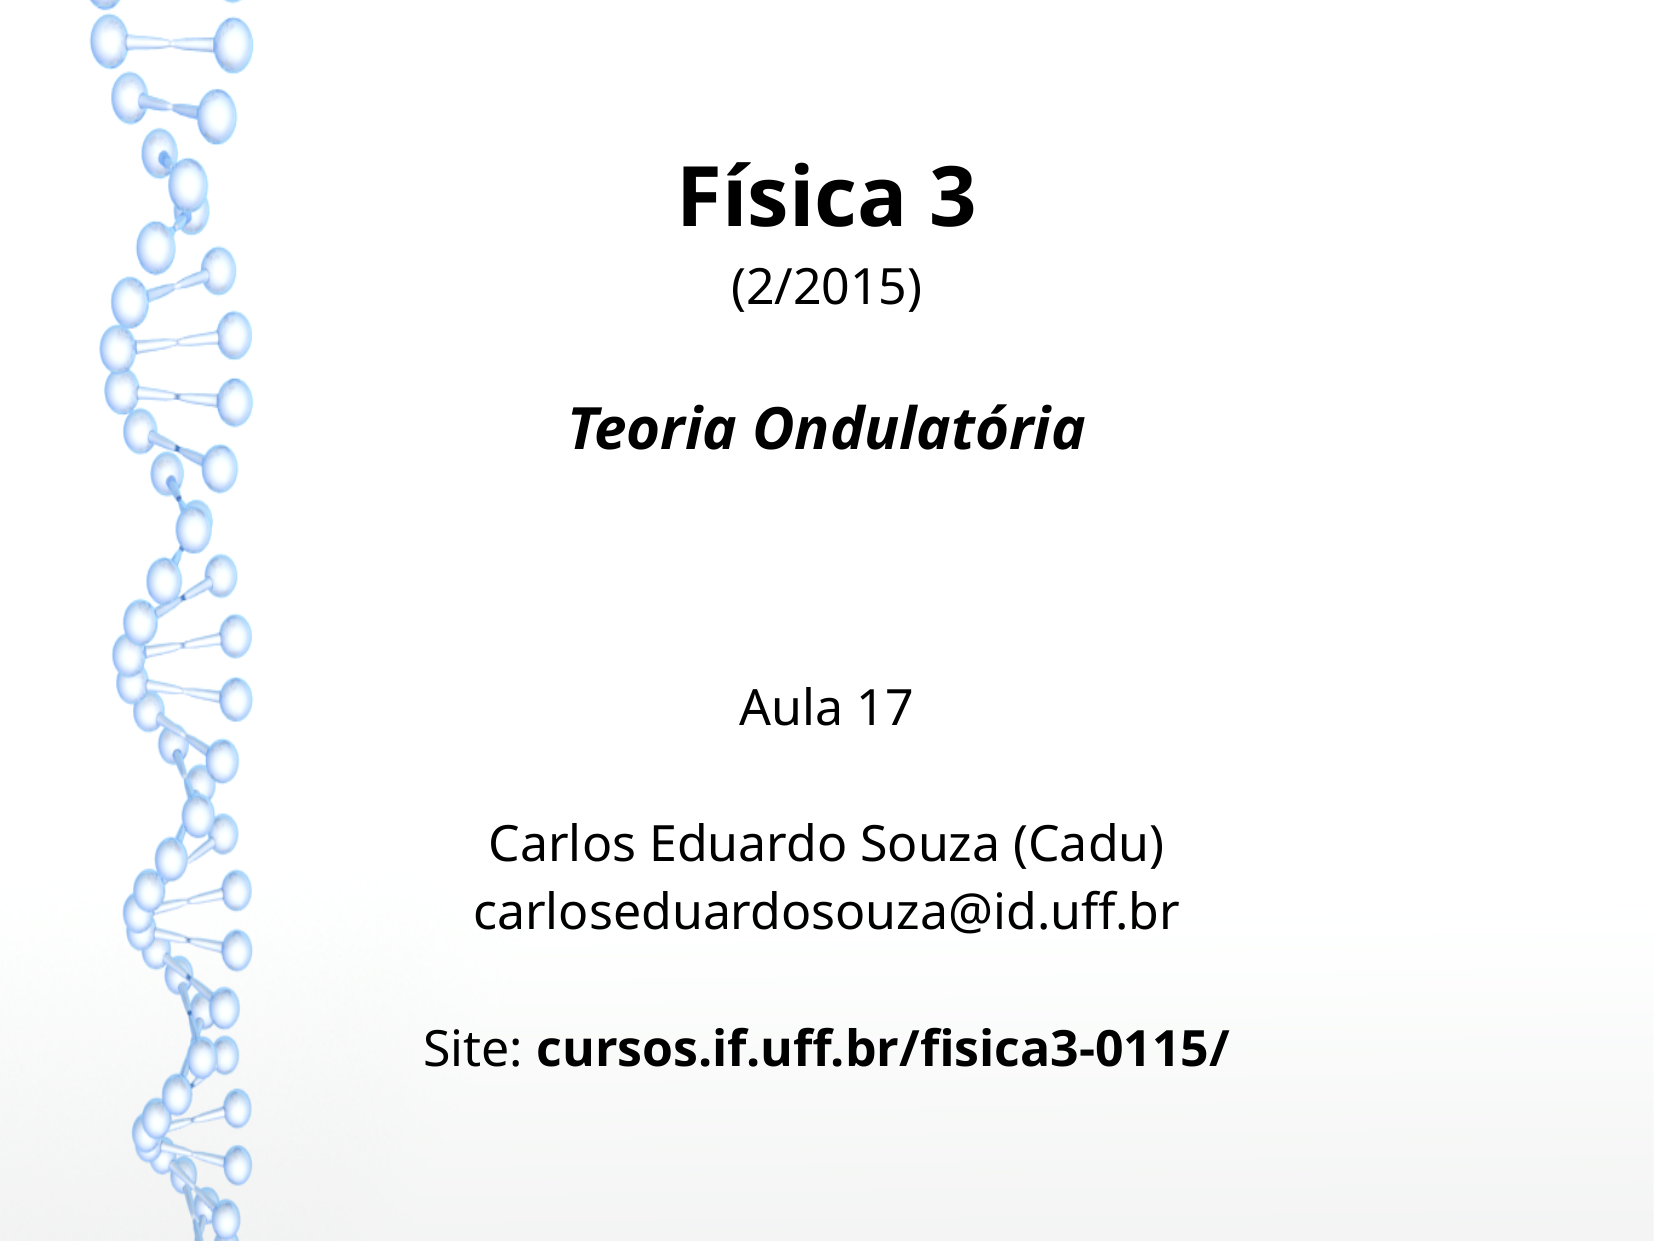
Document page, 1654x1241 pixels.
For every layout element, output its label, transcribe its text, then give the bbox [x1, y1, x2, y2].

text_box Física 3 (2/2015) Teoria Ondulatória Aula 17 Carlos Eduardo Souza (Cadu) carloseduardosouza@id.uff.br Site: cursos.if.uff.br/fisica3-0115/ [218, 130, 1436, 1024]
picture [0, 0, 1654, 1241]
